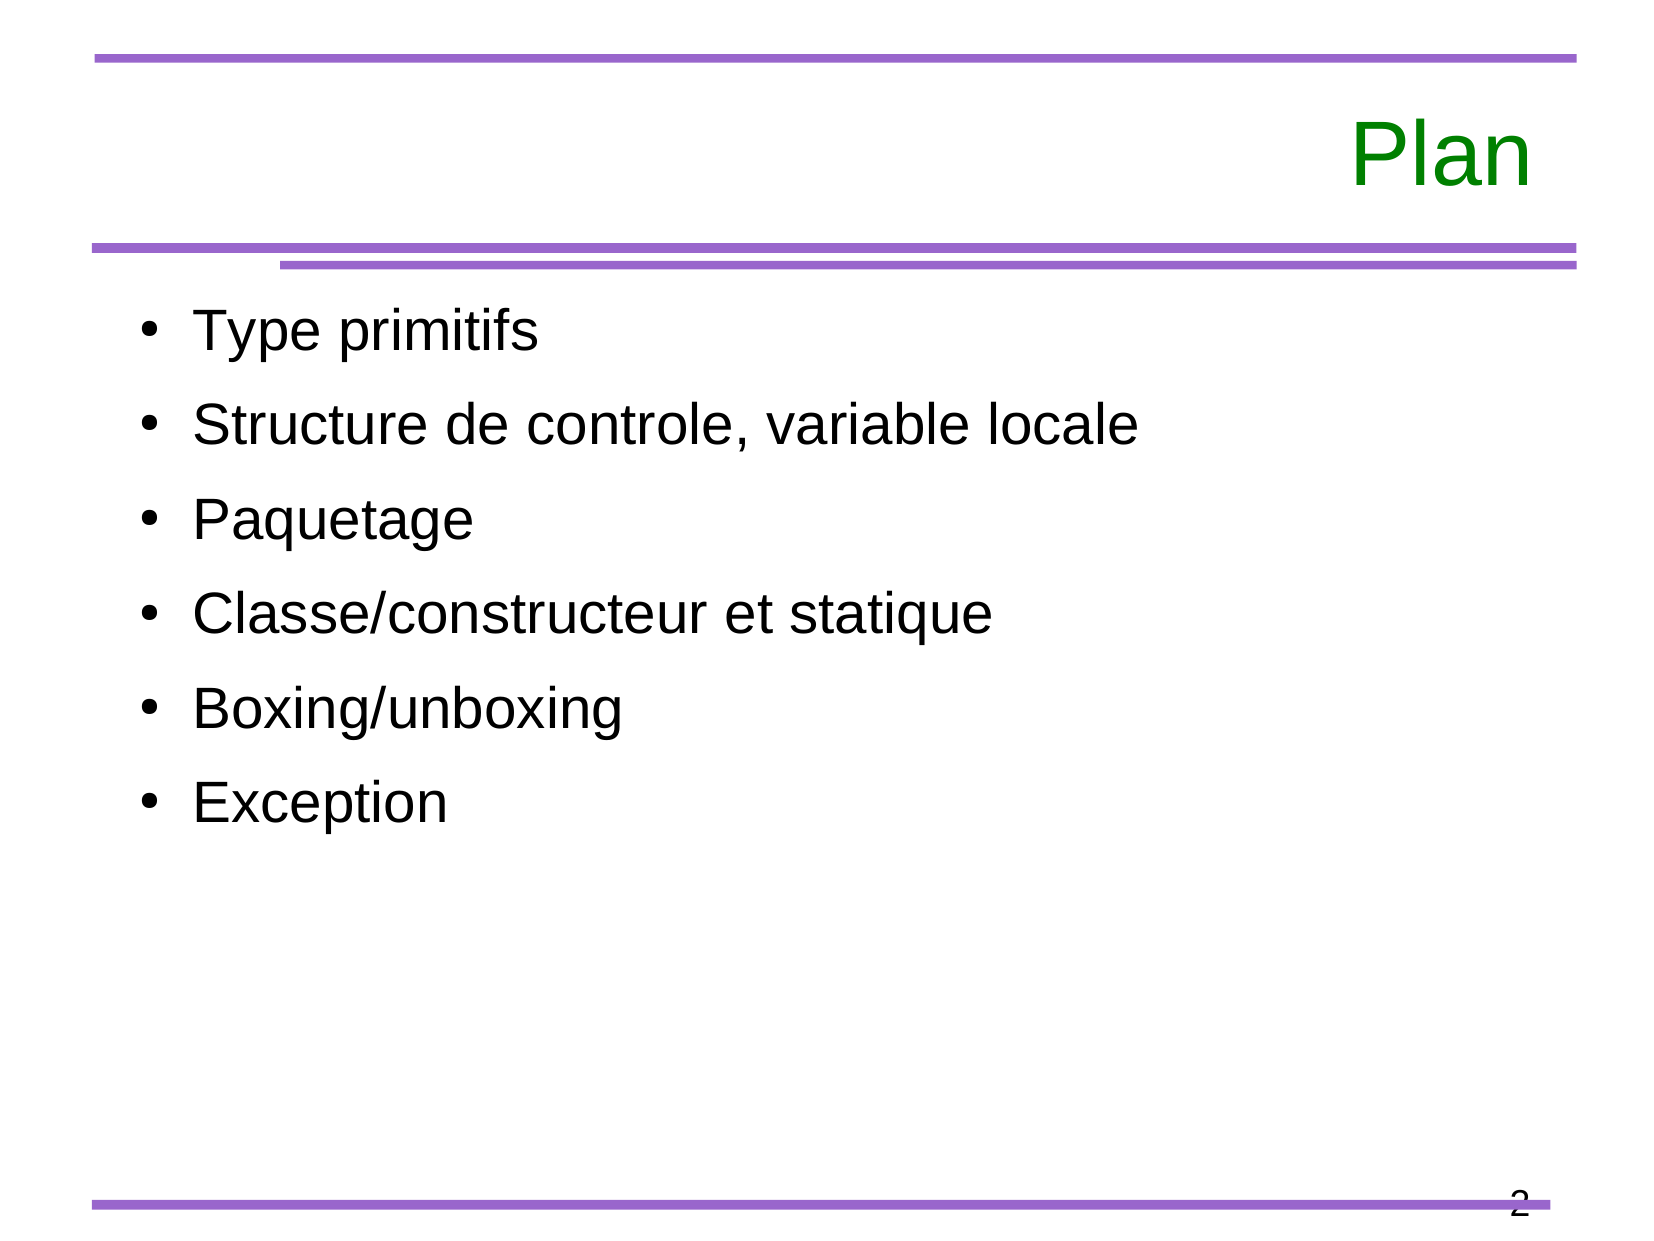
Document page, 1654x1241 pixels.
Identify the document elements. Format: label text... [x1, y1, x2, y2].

title Plan [121, 49, 1534, 257]
list Type primitifs Structure de controle, variable locale Paquetage Classe/constructeur et statique Boxing/unboxing Exception [121, 297, 1534, 1168]
